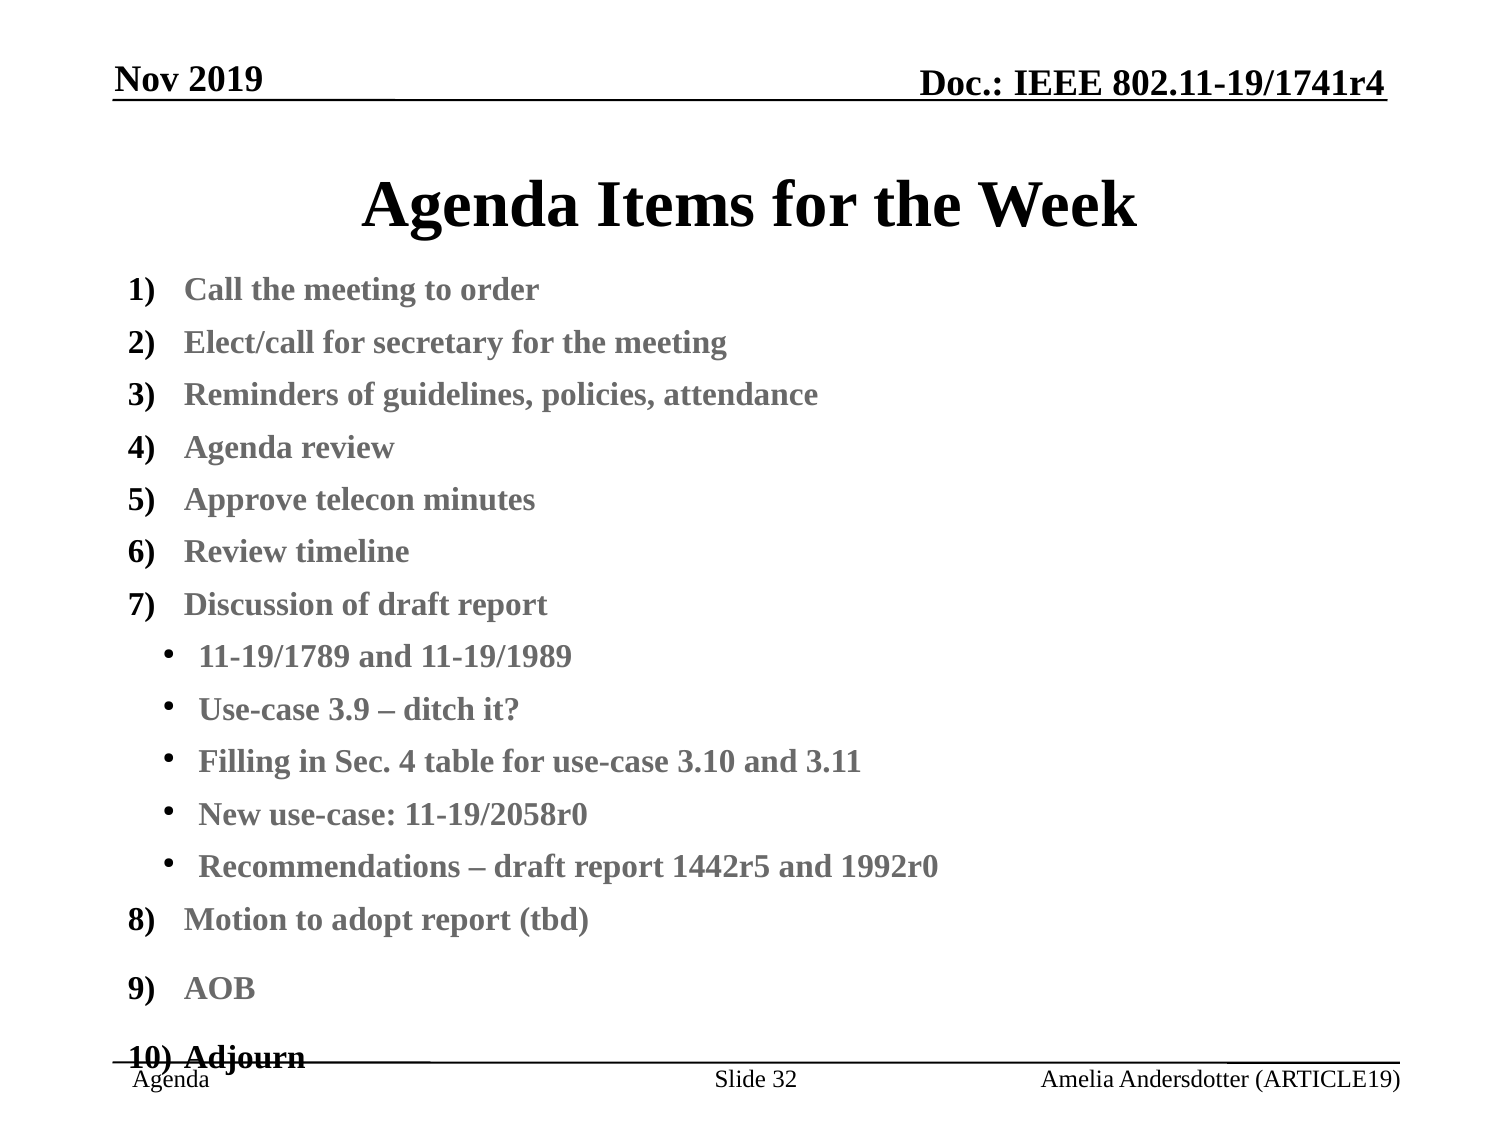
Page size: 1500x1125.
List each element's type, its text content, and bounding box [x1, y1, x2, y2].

text_box Agenda Items for the Week [112, 112, 1387, 287]
text_box Nov 2019 [114, 54, 422, 99]
text_box Call the meeting to order Elect/call for secretary for the meeting Reminders of guidelines, policies, attendance Agenda review Approve telecon minutes Review timeline Discussion of draft report 11-19/1789 and 11-19/1989 Use-case 3.9 – ditch it? Filling in Sec. 4 table for use-case 3.10 and 3.11 New use-case: 11-19/2058r0 Recommendations – draft report 1442r5 and 1992r0 Motion to adopt report (tbd) AOB Adjourn [112, 287, 1387, 1040]
text_box Slide <number> [712, 1062, 799, 1122]
text_box Amelia Andersdotter (ARTICLE19) [878, 1062, 1401, 1092]
